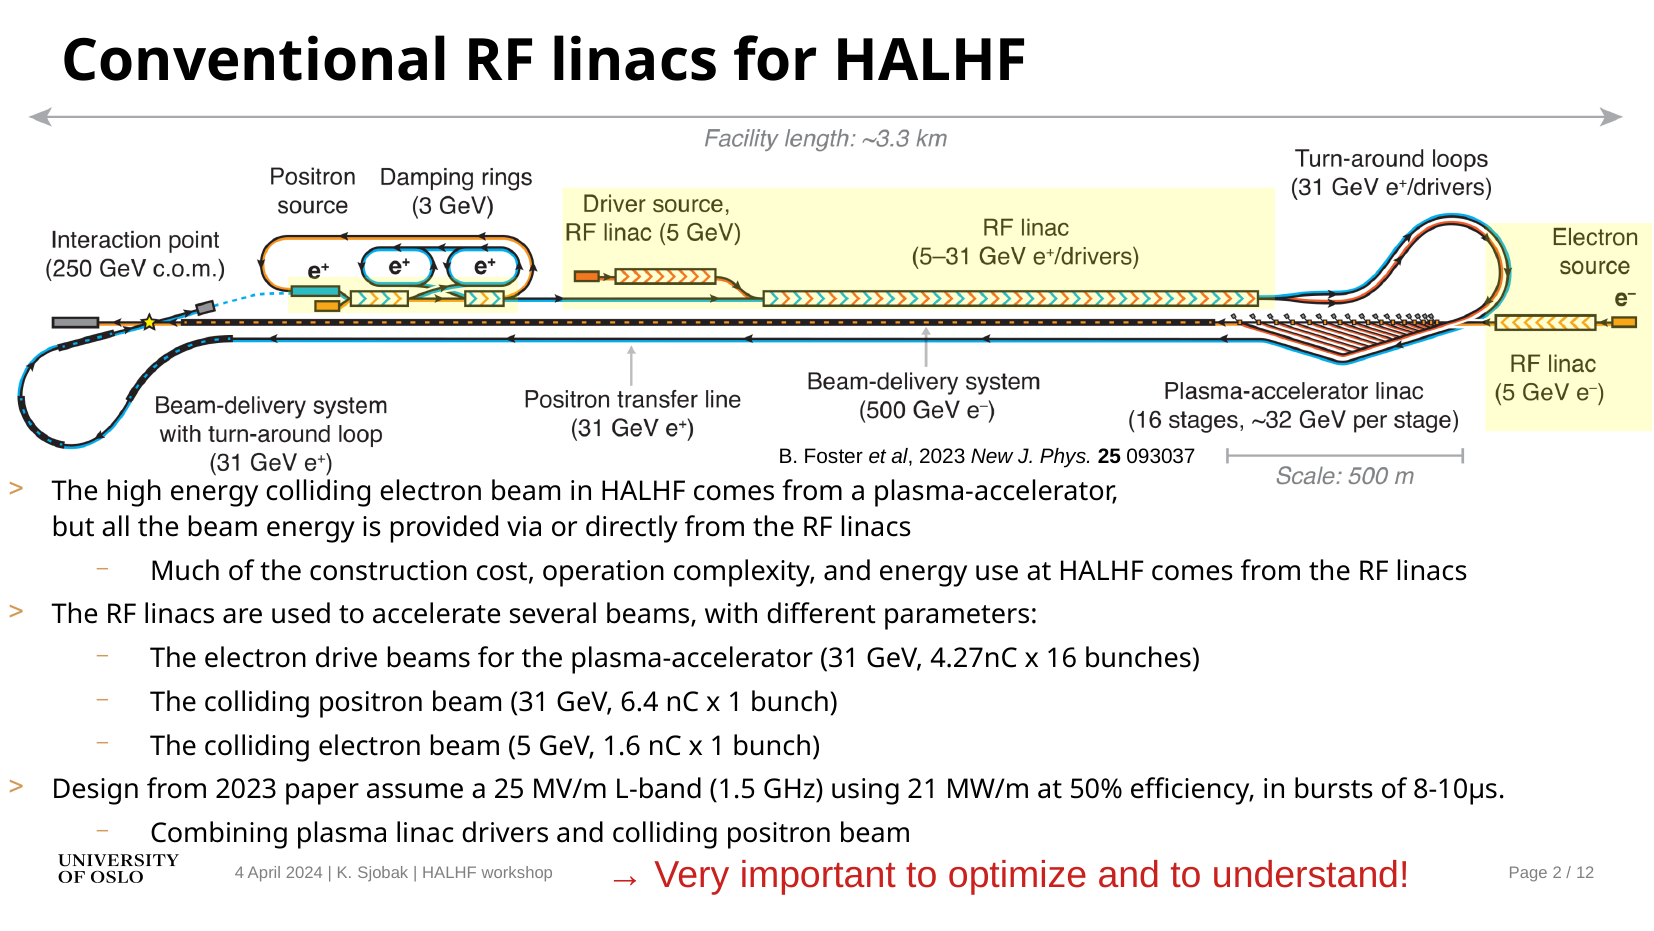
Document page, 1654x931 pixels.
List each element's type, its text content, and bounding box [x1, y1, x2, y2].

text_box B. Foster et al, 2023 New J. Phys. 25 093037 [763, 437, 1211, 462]
text_box Conventional RF linacs for HALHF [53, 13, 1576, 98]
text_box → Very important to optimize and to understand! [591, 846, 1446, 916]
text_box [1485, 223, 1653, 432]
text_box The high energy colliding electron beam in HALHF comes from a plasma-accelerator, but all the beam energy is provided via or directly from the RF linacs Much of the construction cost, operation complexity, and energy use at HALHF comes from the RF linacs The RF linacs are used to accelerate several beams, with different parameters: The electron drive beams for the plasma-accelerator (31 GeV, 4.27nC x 16 bunches) The colliding positron beam (31 GeV, 6.4 nC x 1 bunch) The colliding electron beam (5 GeV, 1.6 nC x 1 bunch) Design from 2023 paper assume a 25 MV/m L-band (1.5 GHz) using 21 MW/m at 50% efficiency, in bursts of 8-10µs. Combining plasma linac drivers and colliding positron beam [0, 462, 1654, 754]
picture [0, 98, 1653, 462]
text_box [562, 187, 1275, 310]
picture [58, 854, 179, 883]
text_box [287, 276, 518, 313]
